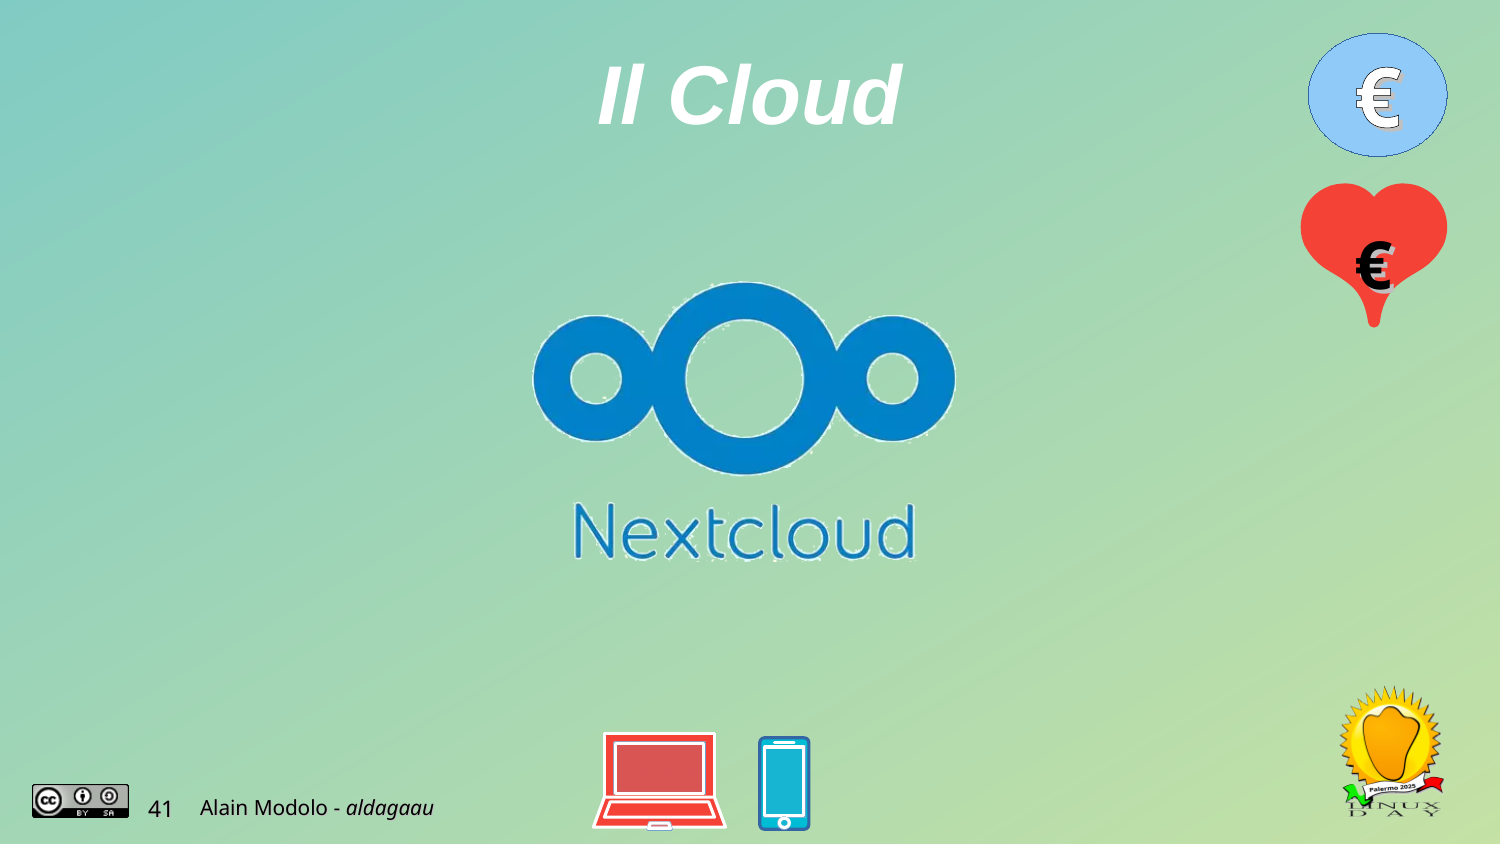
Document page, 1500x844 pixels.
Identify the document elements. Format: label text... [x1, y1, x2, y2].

picture [532, 281, 957, 562]
text_box [759, 737, 809, 830]
text_box € [1306, 189, 1442, 322]
text_box € [1308, 33, 1448, 157]
picture [32, 784, 129, 818]
picture [1233, 670, 1500, 844]
title Il Cloud [292, 15, 1208, 176]
text_box [593, 733, 726, 829]
